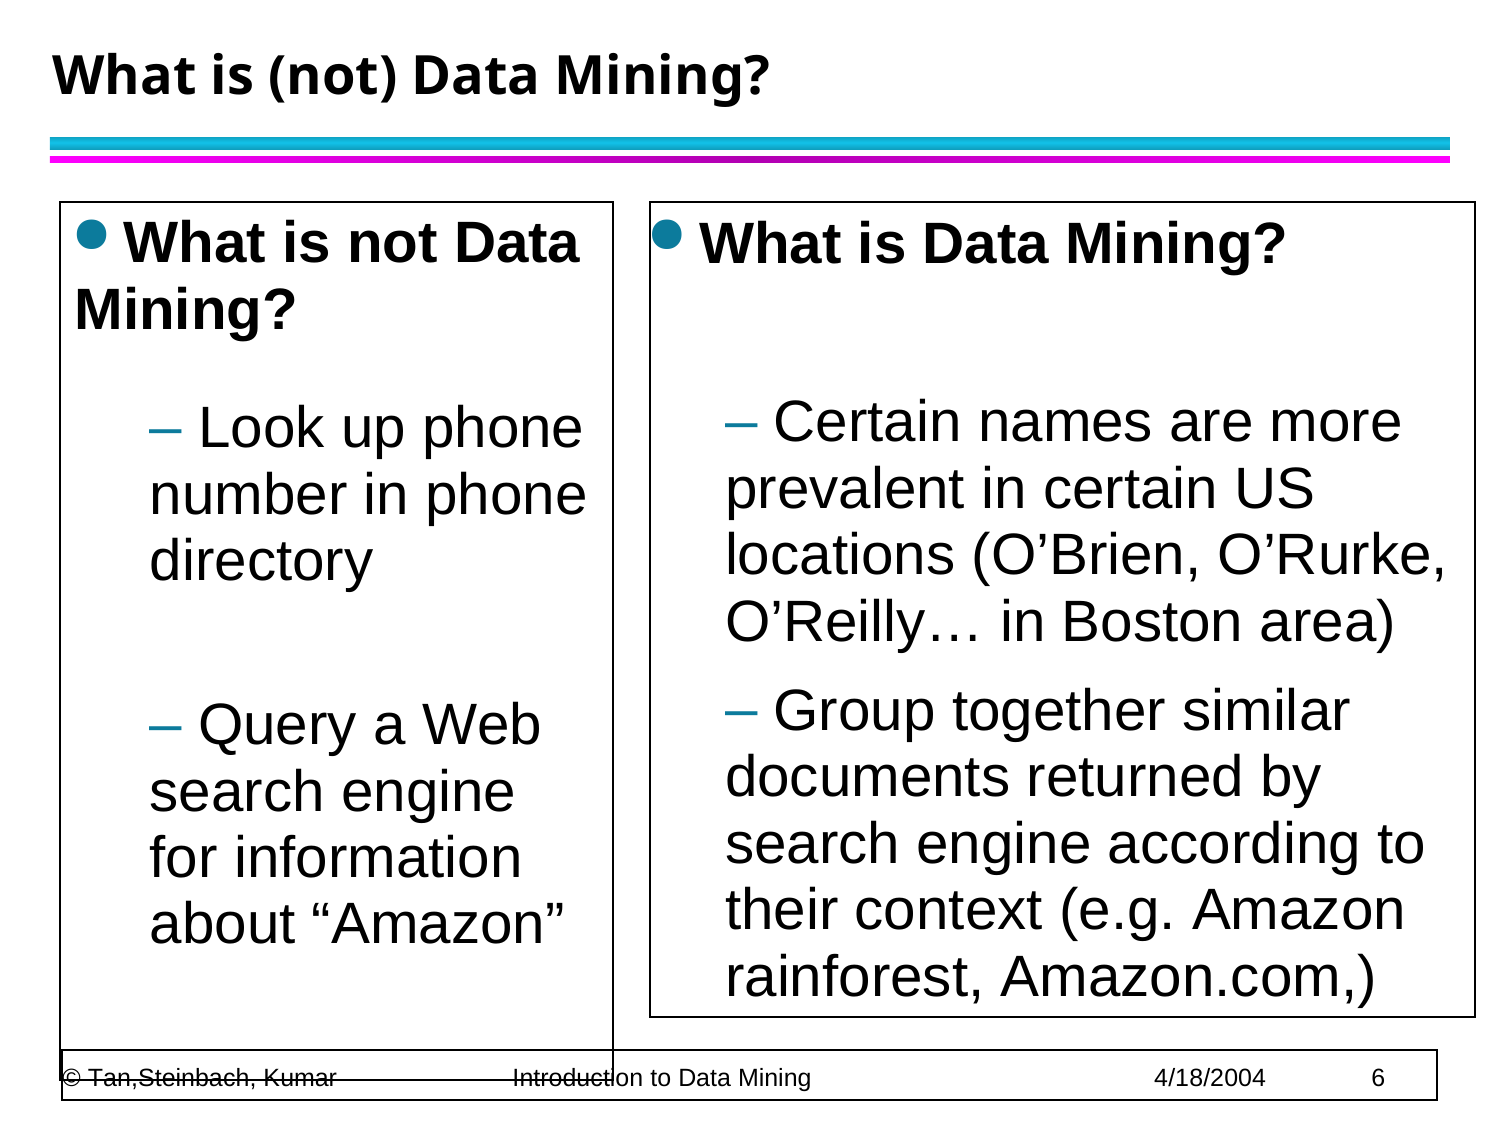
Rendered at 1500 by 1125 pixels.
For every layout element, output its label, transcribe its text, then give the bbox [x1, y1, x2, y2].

text_box What is Data Mining? Certain names are more prevalent in certain US locations (O’Brien, O’Rurke, O’Reilly… in Boston area) Group together similar documents returned by search engine according to their context (e.g. Amazon rainforest, Amazon.com,) [650, 202, 1476, 1018]
text_box What is not Data Mining? Look up phone number in phone directory Query a Web search engine for information about “Amazon” [60, 202, 613, 1080]
title What is (not) Data Mining? [37, 0, 1446, 113]
